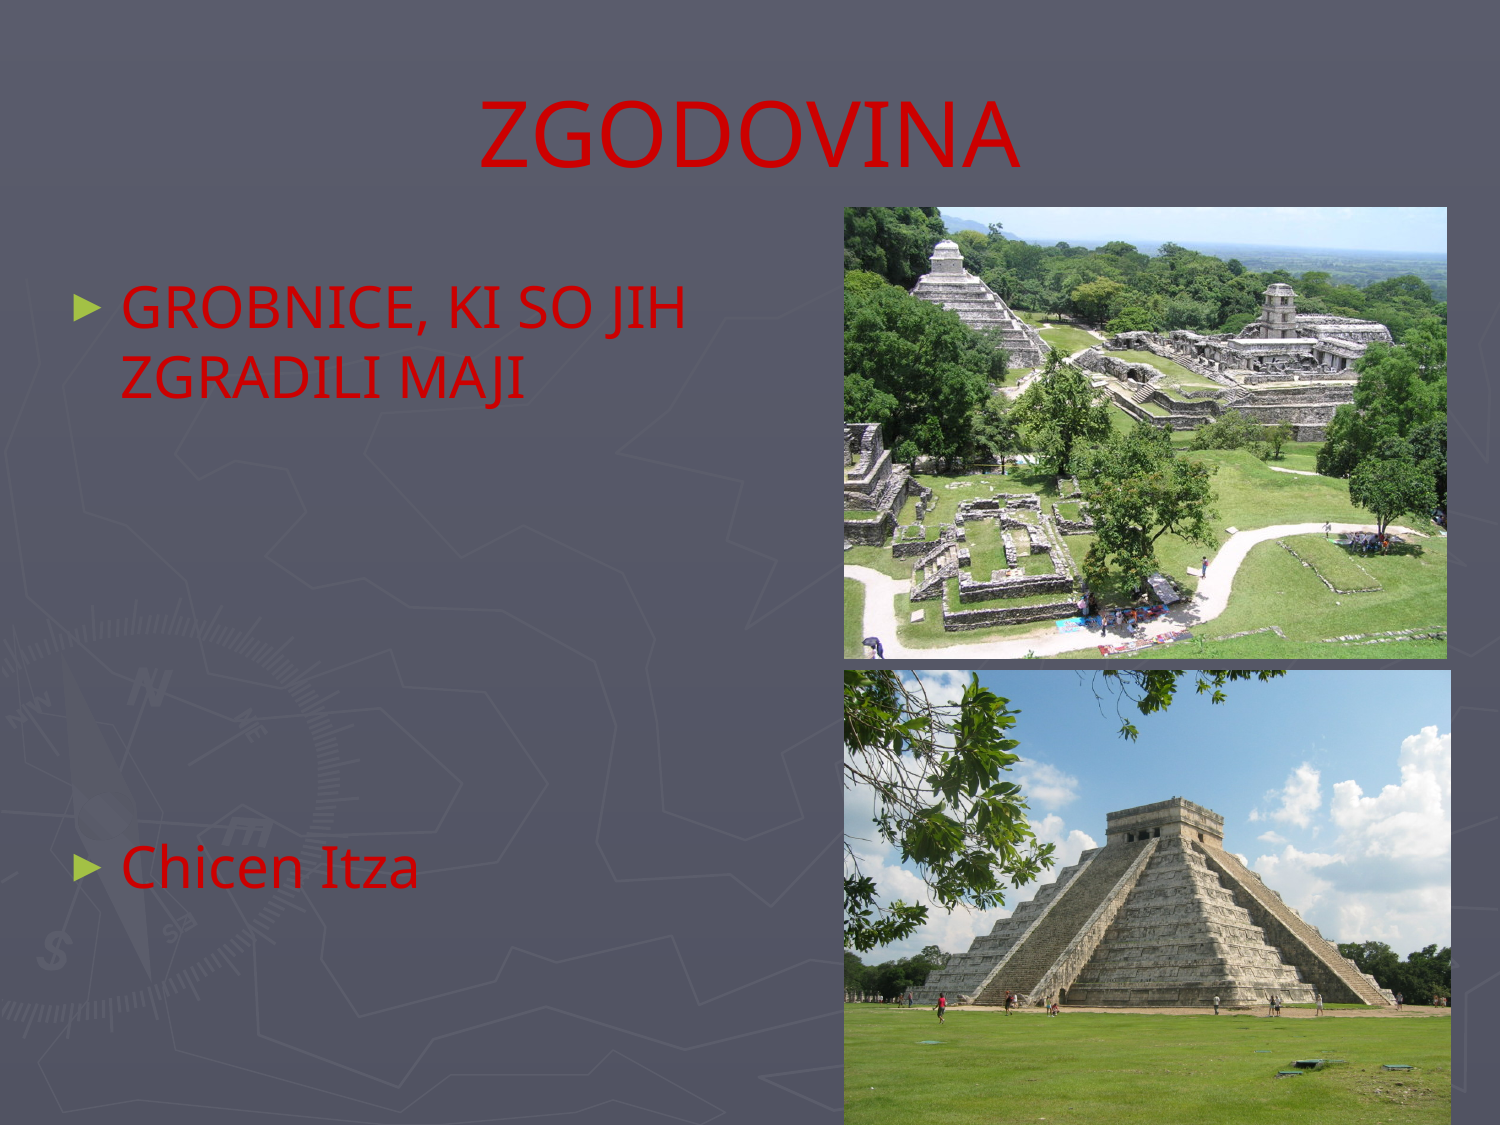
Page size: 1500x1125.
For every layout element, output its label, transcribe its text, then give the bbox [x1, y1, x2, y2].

picture [844, 670, 1451, 1125]
title ZGODOVINA [49, 37, 1451, 225]
list GROBNICE, KI SO JIH ZGRADILI MAJI Chicen Itza [49, 262, 738, 1001]
picture [844, 207, 1447, 659]
